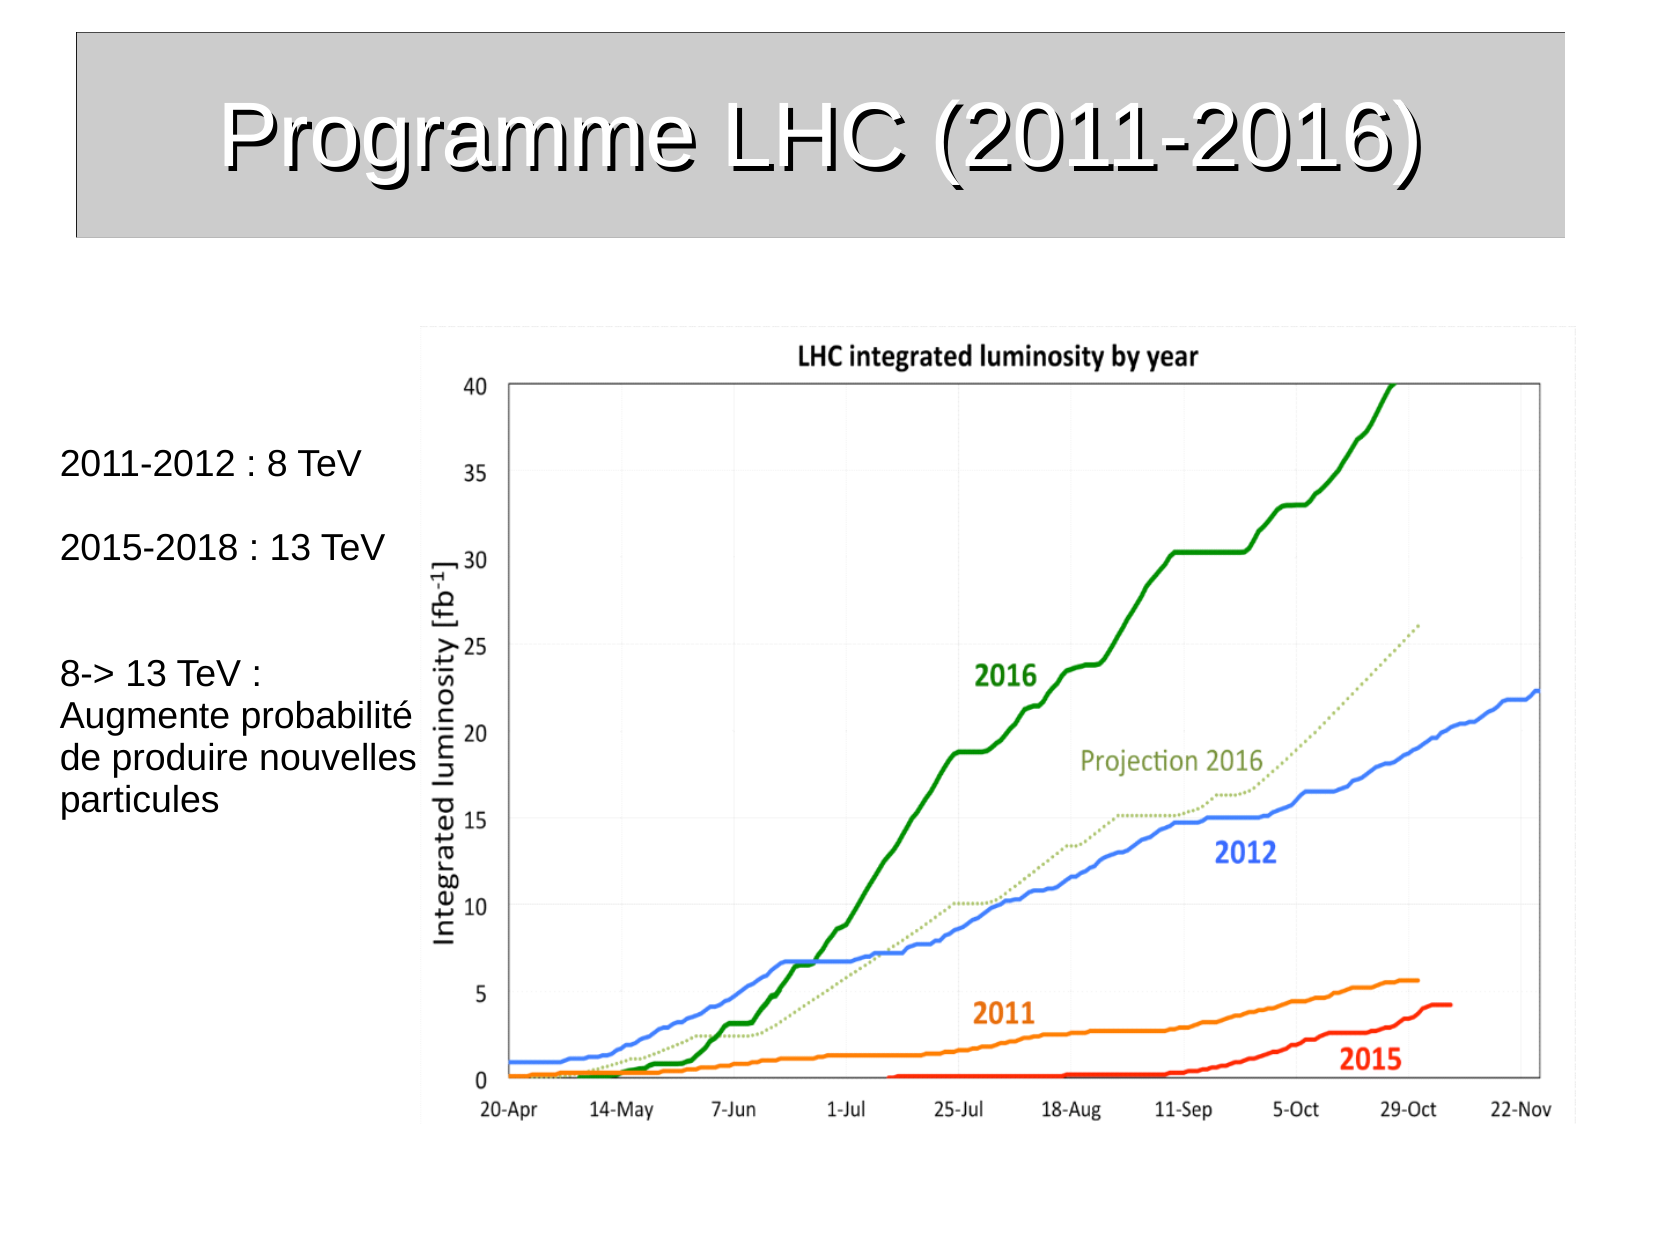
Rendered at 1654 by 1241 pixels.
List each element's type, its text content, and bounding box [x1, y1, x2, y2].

title Programme LHC (2011-2016) [76, 32, 1565, 238]
picture [420, 326, 1576, 1126]
text_box 2011-2012 : 8 TeV 2015-2018 : 13 TeV 8-> 13 TeV : Augmente probabilité de produire nouvelles particules [45, 435, 443, 829]
